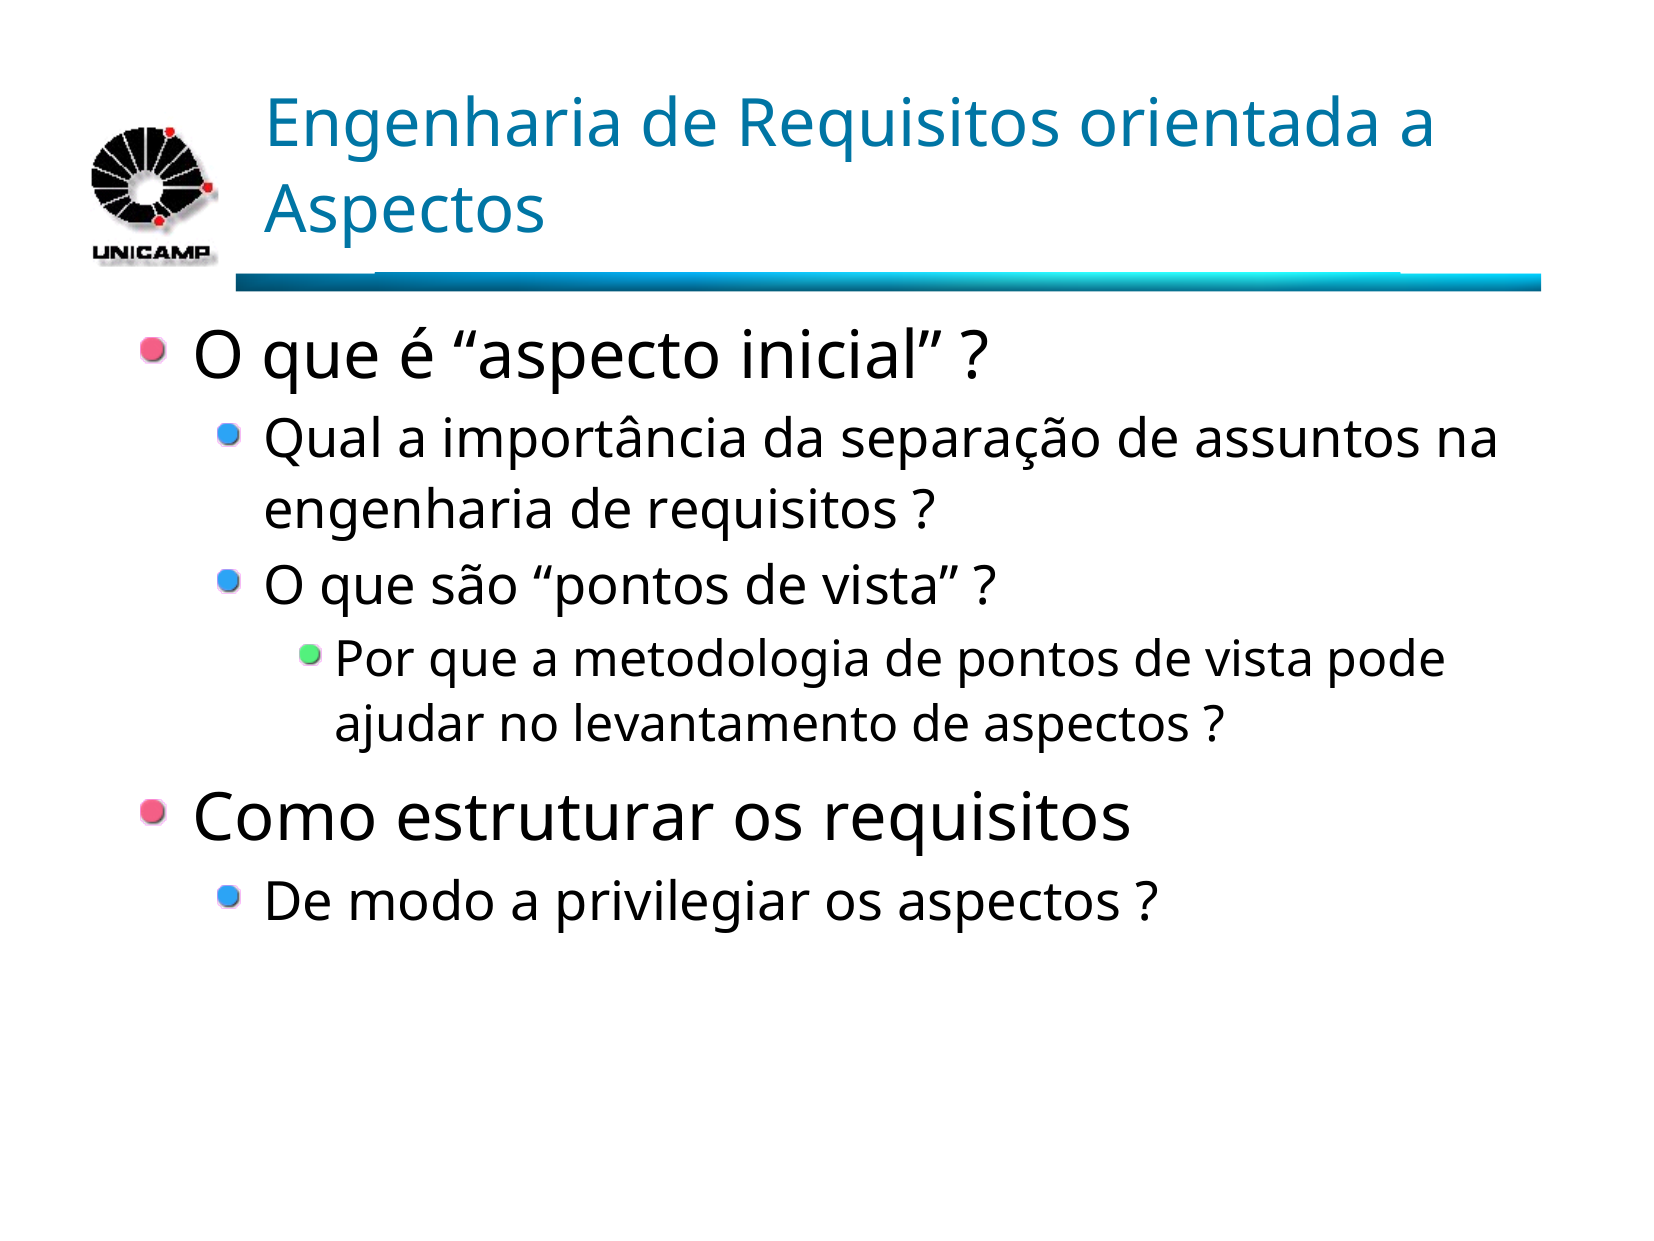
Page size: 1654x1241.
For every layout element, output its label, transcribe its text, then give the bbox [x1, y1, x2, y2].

title Engenharia de Requisitos orientada a Aspectos [264, 57, 1534, 250]
list O que é “aspecto inicial” ? Qual a importância da separação de assuntos na engenharia de requisitos ? O que são “pontos de vista” ? Por que a metodologia de pontos de vista pode ajudar no levantamento de aspectos ? Como estruturar os requisitos De modo a privilegiar os aspectos ? [121, 309, 1534, 1167]
picture [125, 272, 1654, 295]
